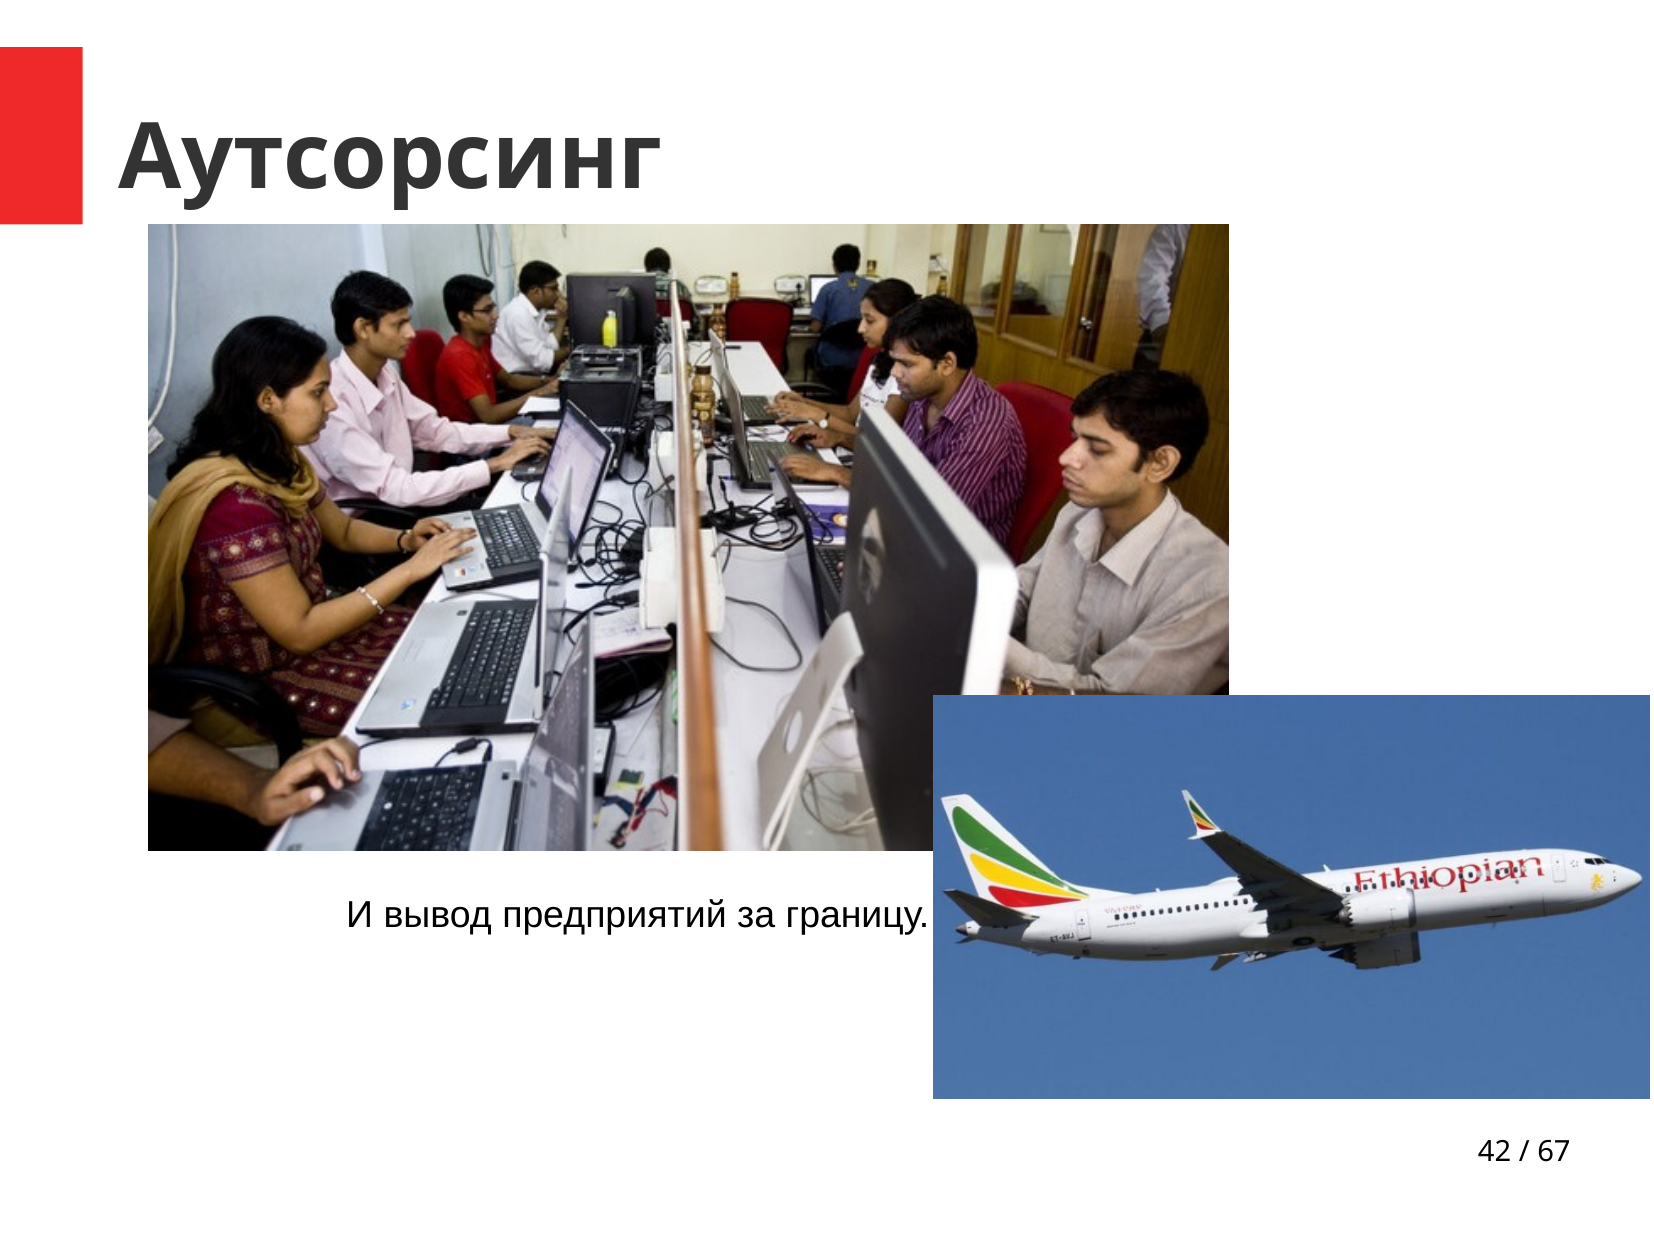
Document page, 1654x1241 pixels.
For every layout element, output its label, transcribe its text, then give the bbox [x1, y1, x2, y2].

picture [148, 224, 1650, 1099]
title Аутсорсинг [118, 49, 1571, 257]
text_box И вывод предприятий за границу. [331, 885, 933, 943]
